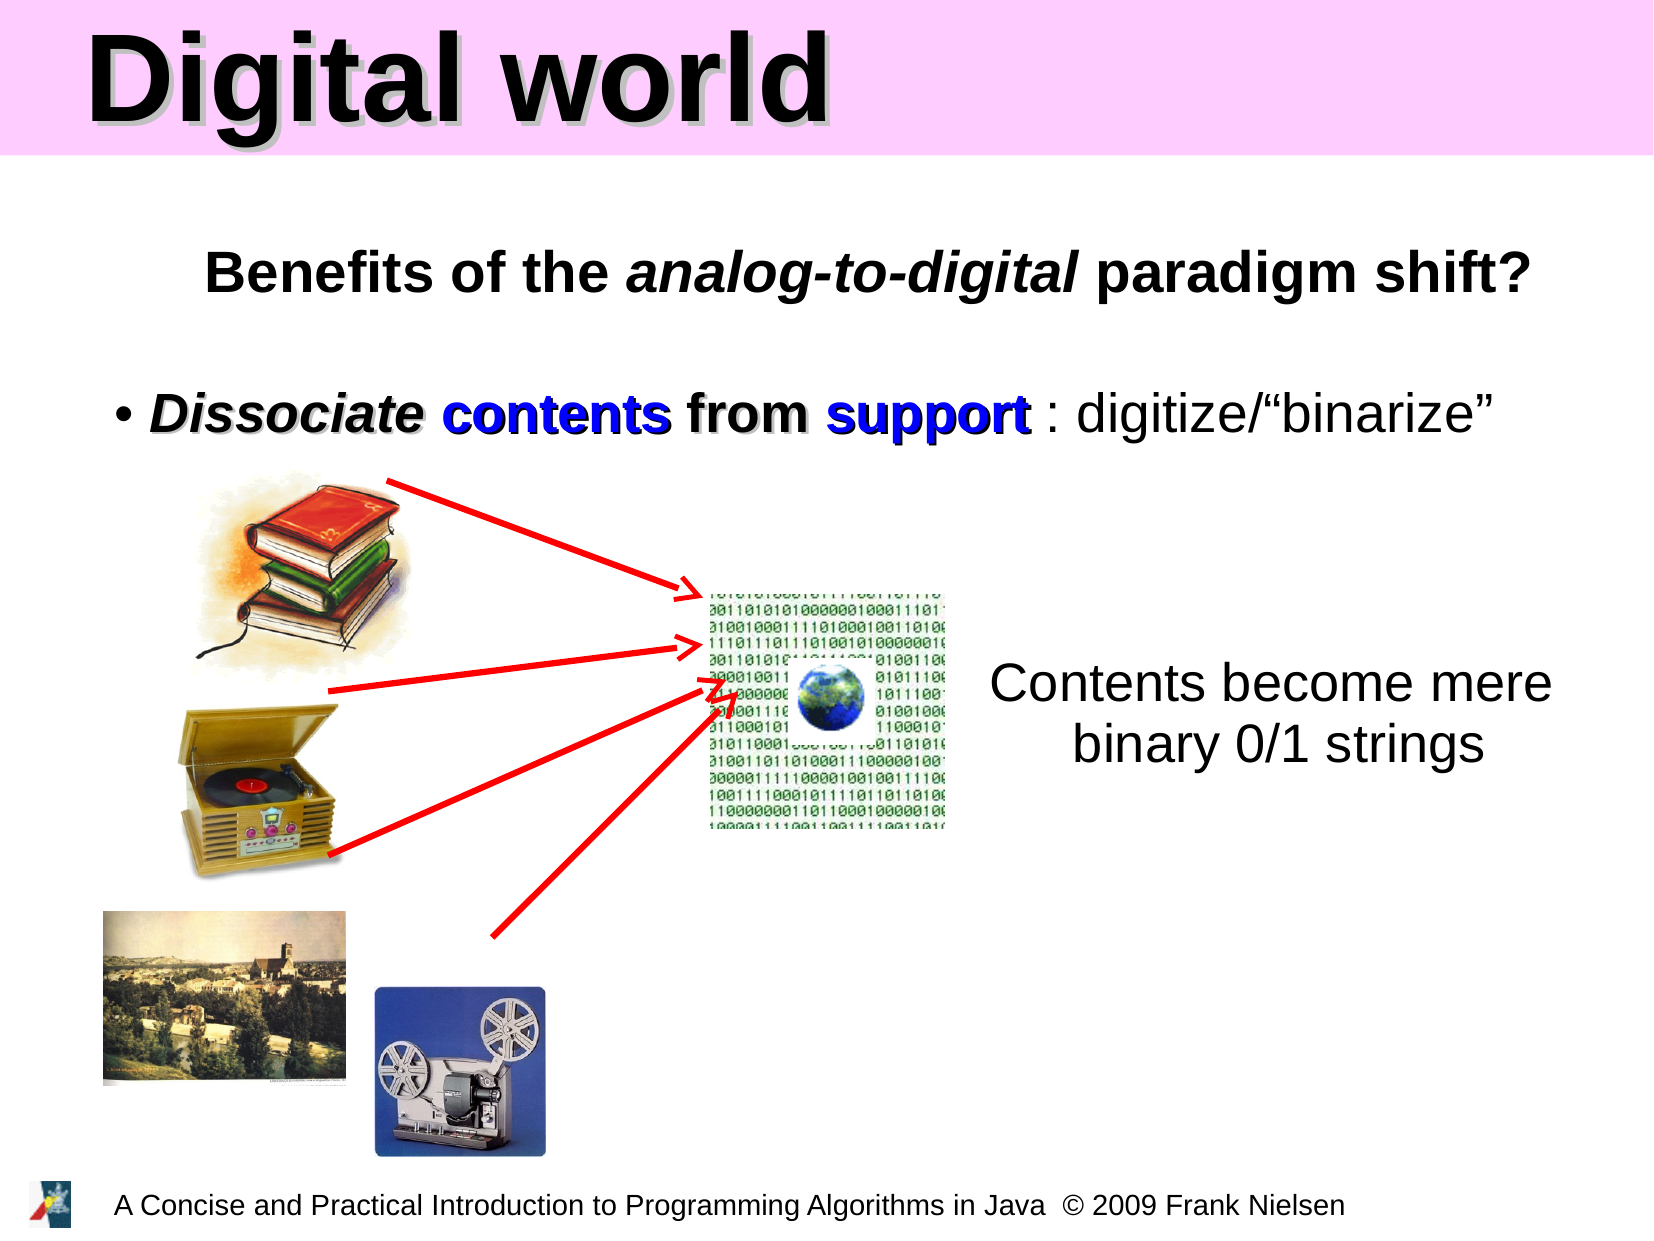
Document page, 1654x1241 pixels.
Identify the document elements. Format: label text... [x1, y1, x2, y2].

picture [788, 658, 875, 745]
picture [29, 1181, 71, 1228]
picture [374, 986, 546, 1157]
text_box Benefits of the analog-to-digital paradigm shift? [173, 232, 1549, 313]
text_box Contents become mere binary 0/1 strings [975, 645, 1570, 782]
text_box Digital world [0, 0, 1654, 156]
picture [180, 452, 414, 685]
picture [103, 911, 346, 1086]
text_box Dissociate contents from support : digitize/“binarize” [100, 374, 1510, 1008]
picture [167, 697, 348, 883]
